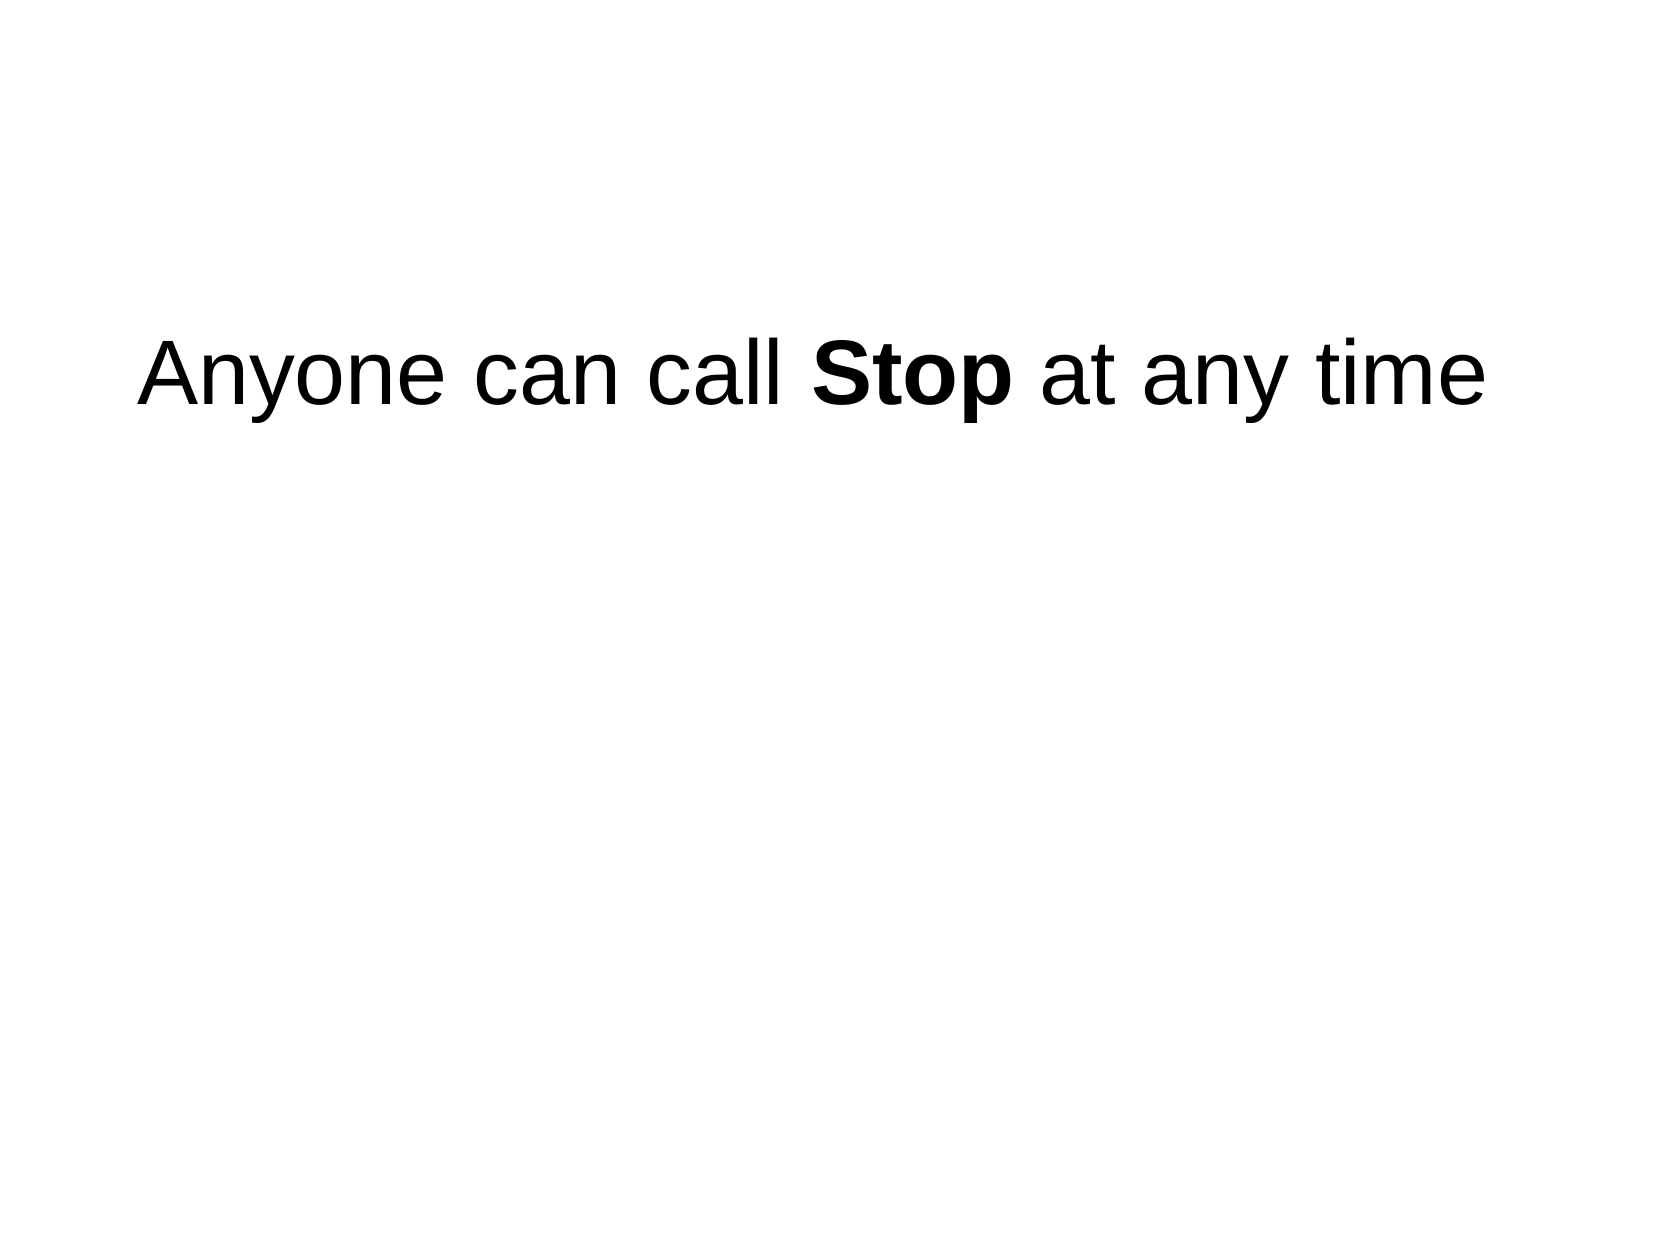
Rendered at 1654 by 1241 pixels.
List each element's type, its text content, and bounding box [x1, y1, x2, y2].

title Anyone can call Stop at any time [94, 269, 1583, 477]
